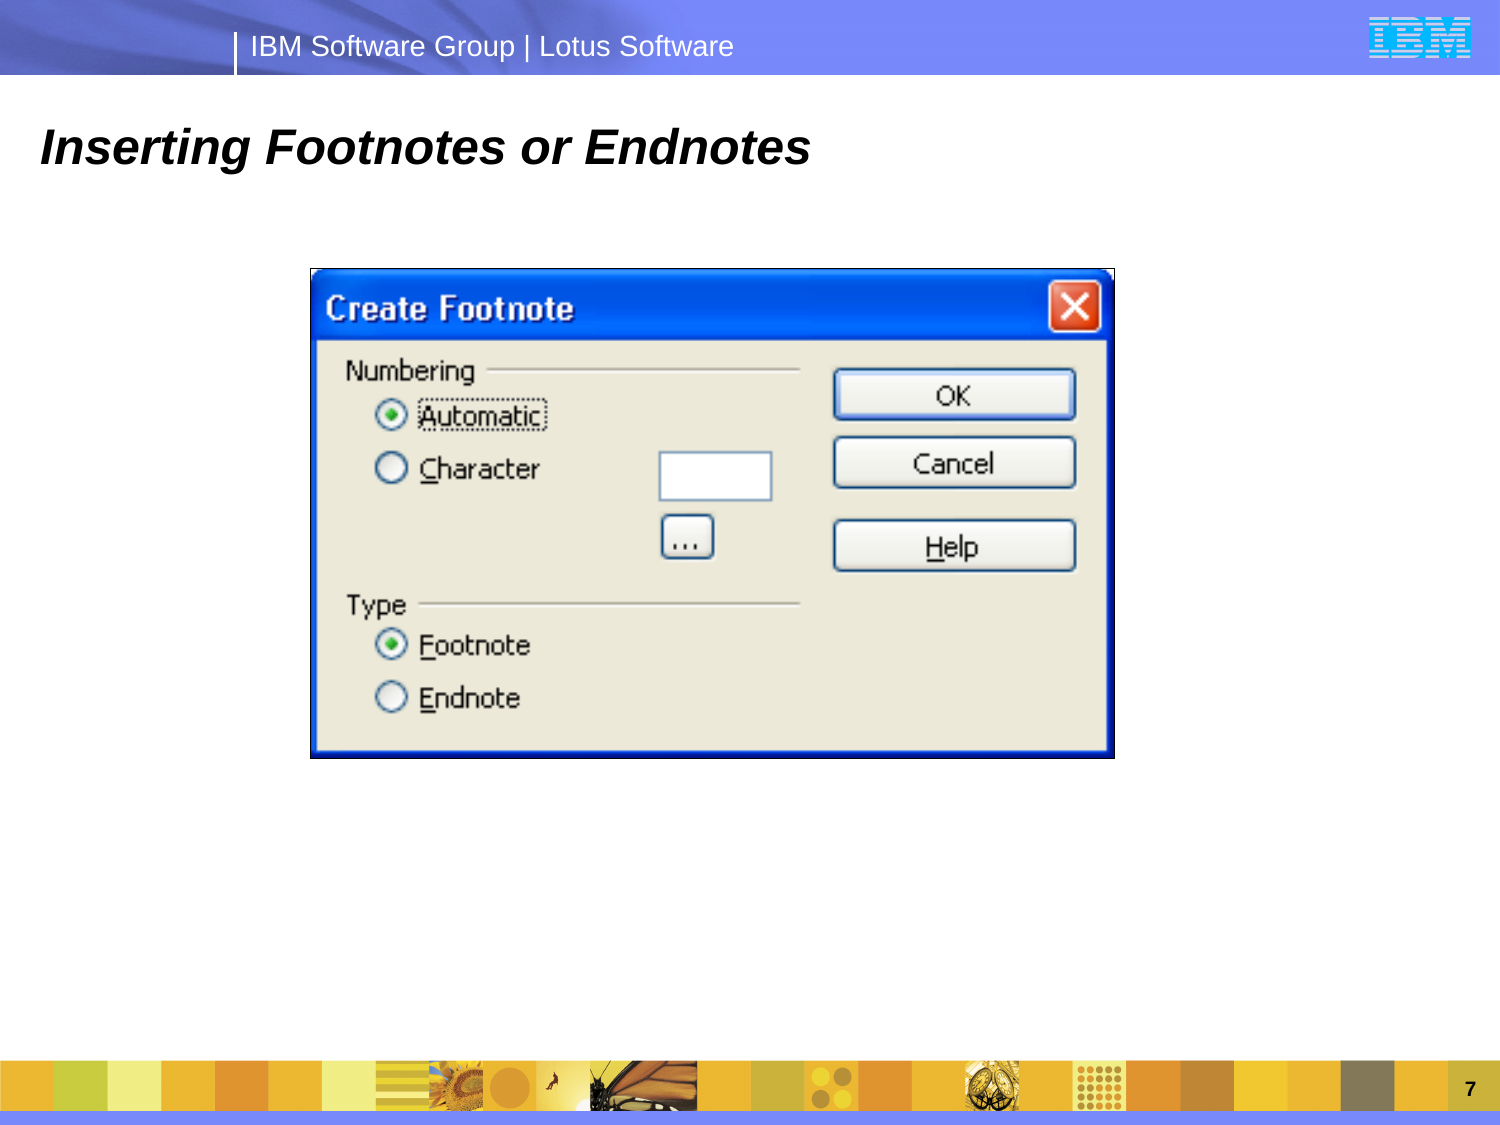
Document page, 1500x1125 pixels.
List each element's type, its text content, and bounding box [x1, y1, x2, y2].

picture [0, 0, 1500, 75]
title Inserting Footnotes or Endnotes [25, 114, 1378, 197]
picture [310, 268, 1115, 759]
picture [0, 1060, 1500, 1111]
